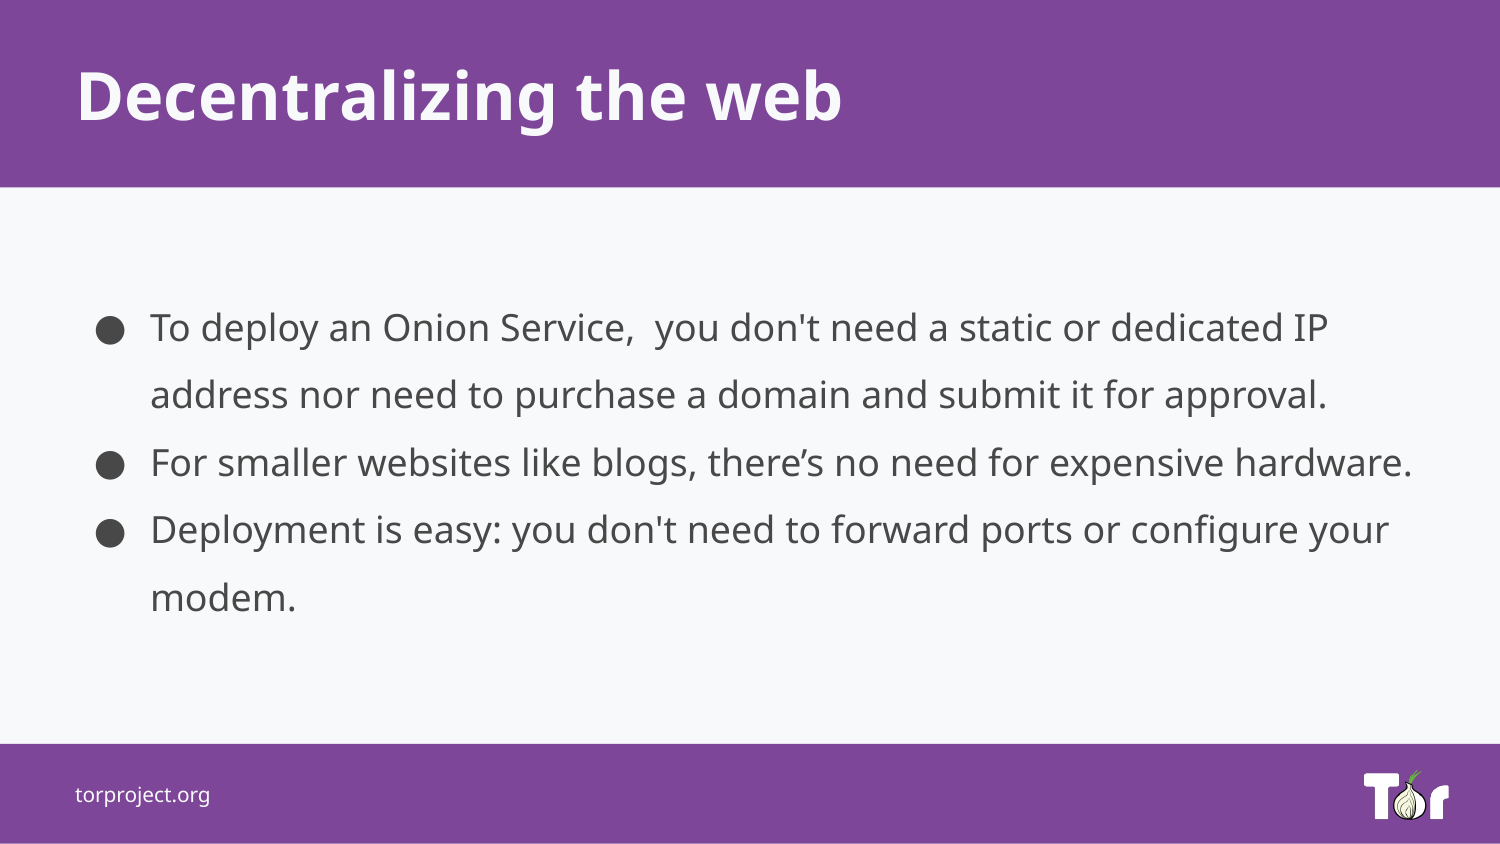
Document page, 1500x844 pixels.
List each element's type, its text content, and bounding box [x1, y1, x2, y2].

title Decentralizing the web [75, 46, 1436, 141]
list To deploy an Onion Service, you don't need a static or dedicated IP address nor need to purchase a domain and submit it for approval. For smaller websites like blogs, there’s no need for expensive hardware. Deployment is easy: you don't need to forward ports or configure your modem. [75, 187, 1436, 713]
picture [1364, 768, 1449, 820]
